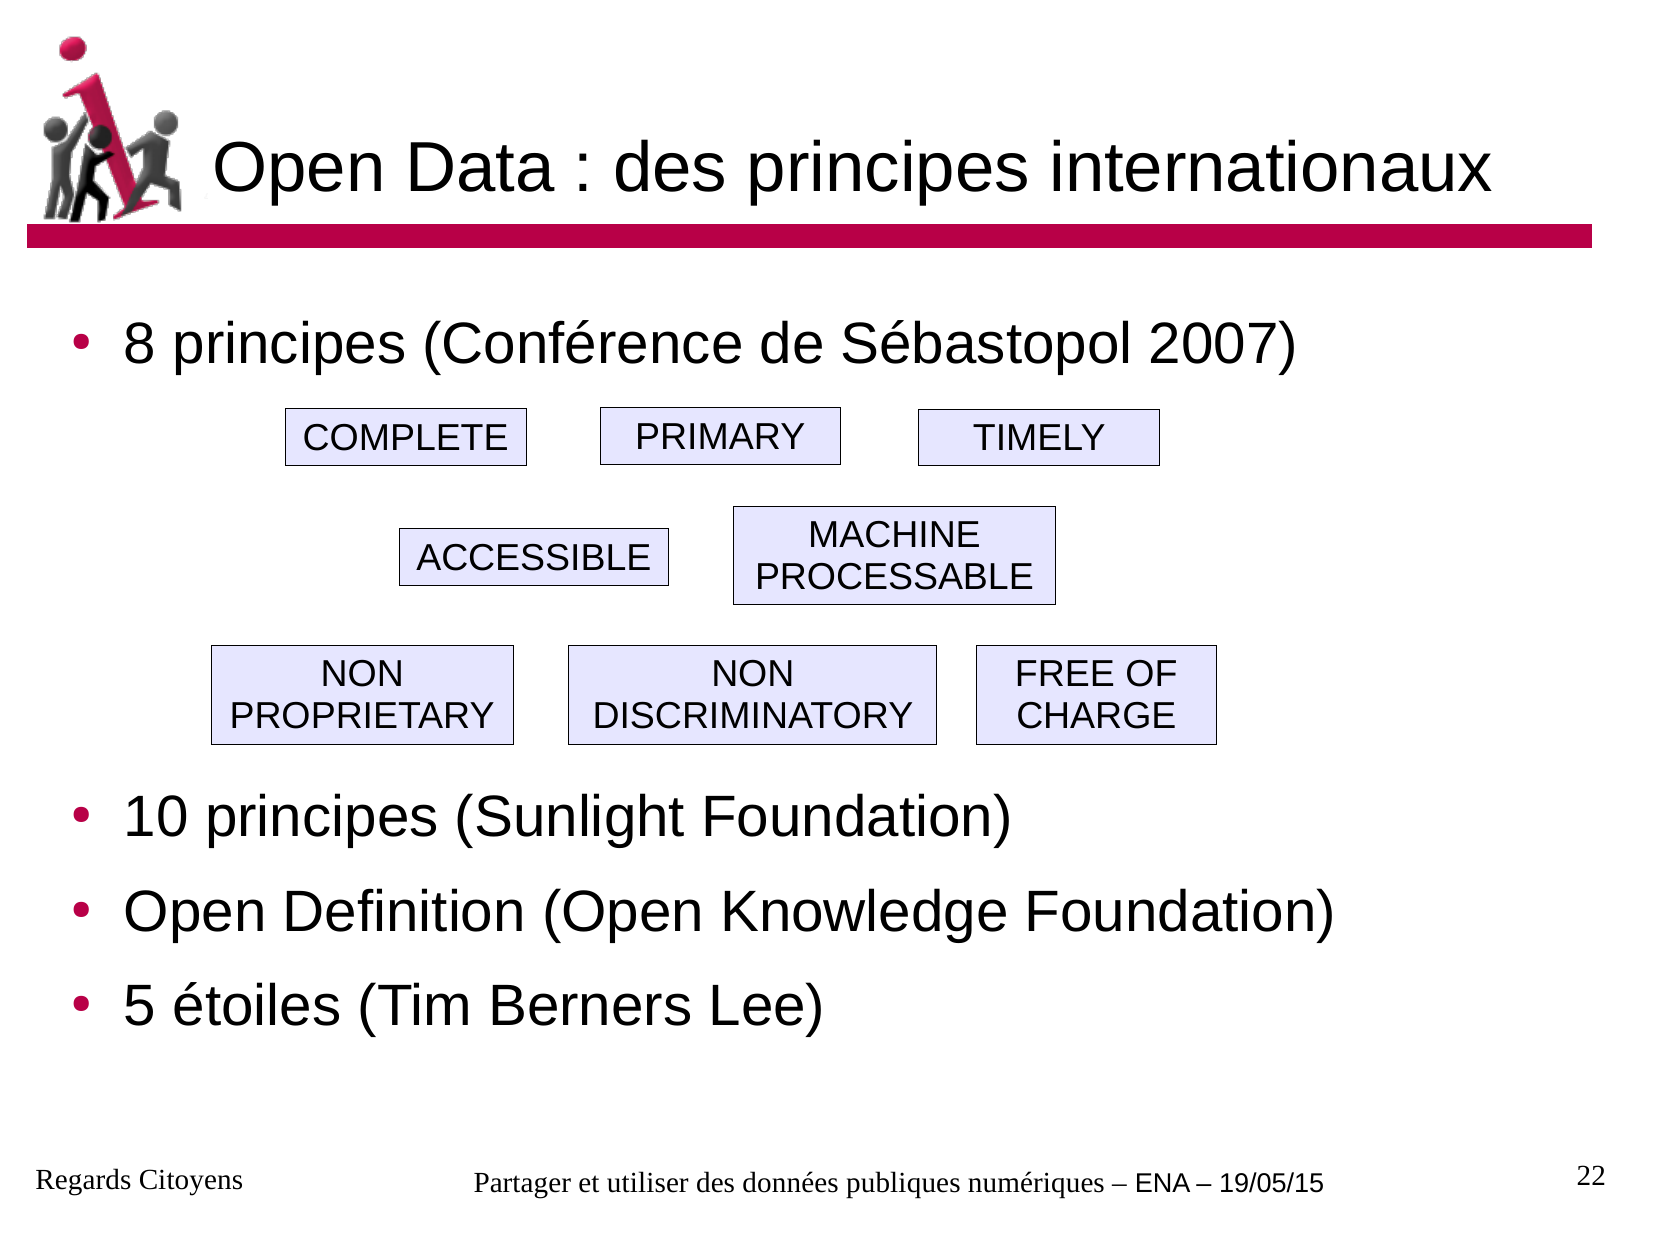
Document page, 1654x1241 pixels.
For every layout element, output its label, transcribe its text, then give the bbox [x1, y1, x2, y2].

text_box TIMELY [918, 409, 1160, 466]
title Open Data : des principes internationaux [212, 70, 1648, 264]
text_box NON DISCRIMINATORY [568, 645, 937, 745]
text_box FREE OF CHARGE [976, 645, 1217, 745]
text_box ACCESSIBLE [399, 528, 669, 586]
picture [27, 31, 208, 224]
text_box NON PROPRIETARY [211, 645, 514, 745]
list 8 principes (Conférence de Sébastopol 2007) 10 principes (Sunlight Foundation) Open Definition (Open Knowledge Foundation) 5 étoiles (Tim Berners Lee) [53, 206, 1654, 1063]
text_box COMPLETE [285, 408, 527, 466]
text_box PRIMARY [600, 407, 841, 465]
text_box MACHINE PROCESSABLE [733, 506, 1056, 605]
